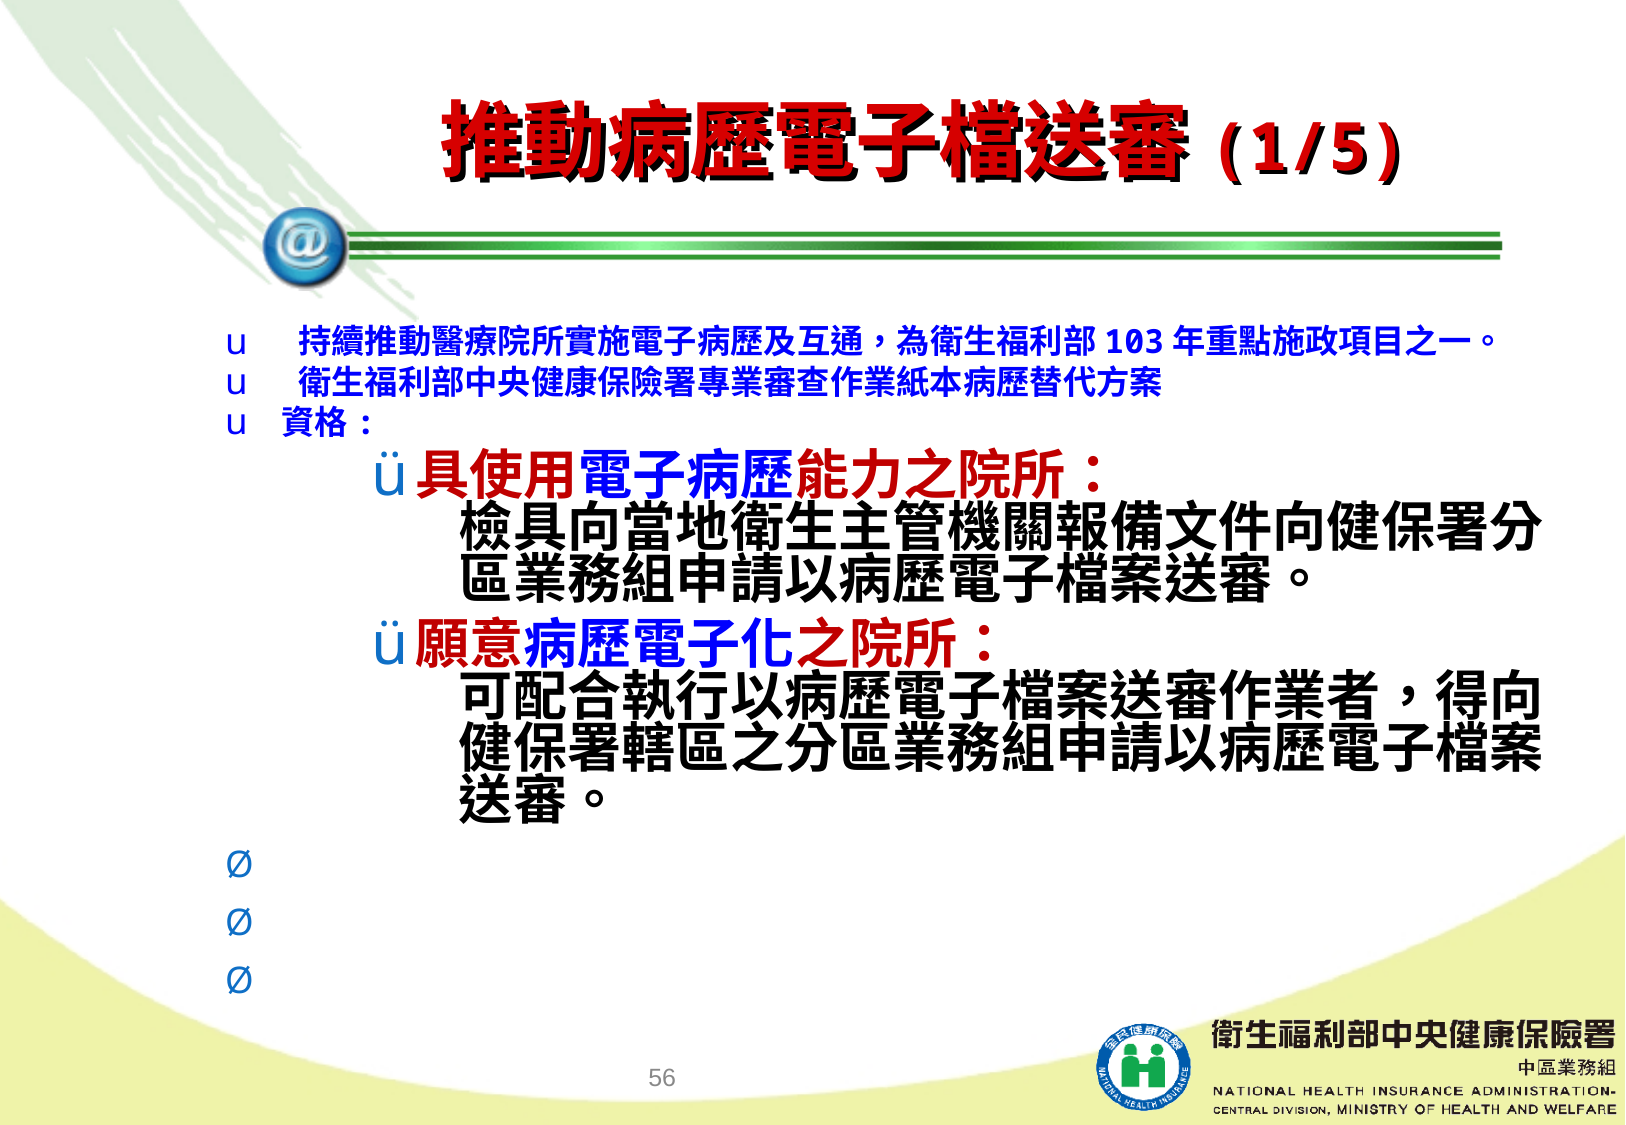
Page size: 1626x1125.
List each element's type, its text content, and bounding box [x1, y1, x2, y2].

text_box [633, 1046, 1013, 1107]
list 持續推動醫療院所實施電子病歷及互通，為衛生福利部103年重點施政項目之一。 衛生福利部中央健康保險署專業審查作業紙本病歷替代方案 資格: 具使用電子病歷能力之院所： 檢具向當地衛生主管機關報備文件向健保署分區業務組申請以病歷電子檔案送審。 願意病歷電子化之院所： 可配合執行以病歷電子檔案送審作業者，得向健保署轄區之分區業務組申請以病歷電子檔案送審。 [210, 320, 1581, 1035]
title 推動病歷電子檔送審(1/5) [304, 66, 1544, 209]
